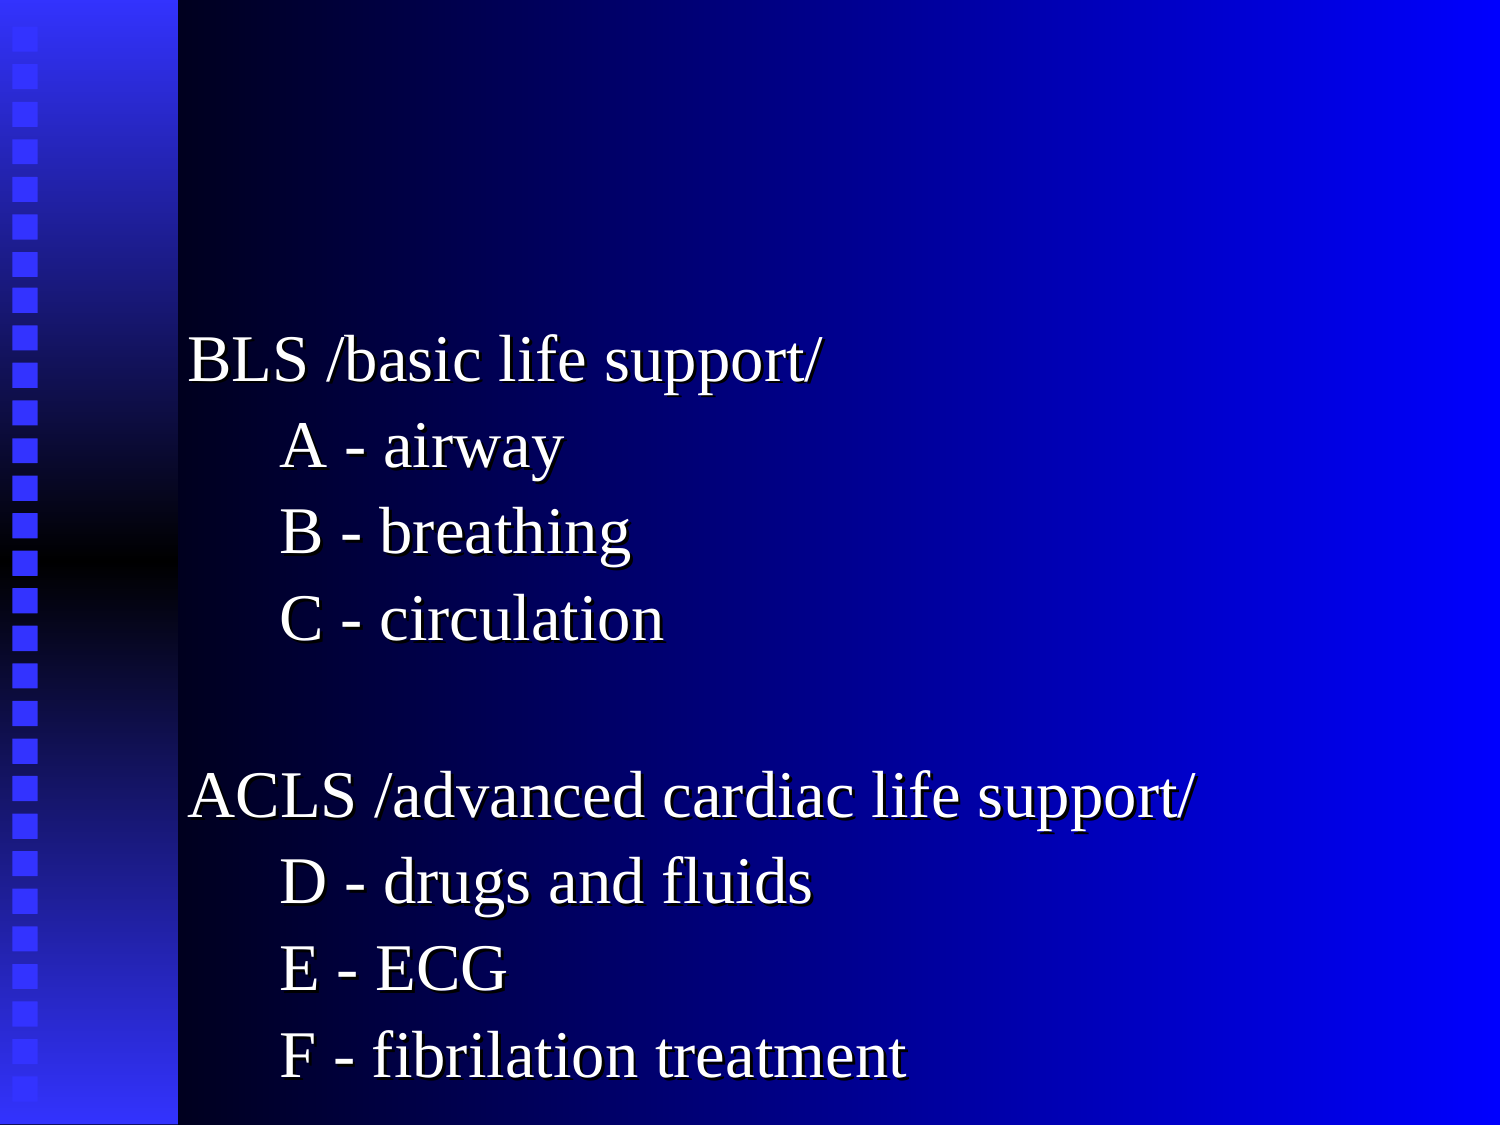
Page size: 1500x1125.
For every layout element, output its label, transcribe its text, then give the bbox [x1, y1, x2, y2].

list BLS /basic life support/ A - airway B - breathing C - circulation ACLS /advanced cardiac life support/ D - drugs and fluids E - ECG F - fibrilation treatment [187, 324, 1463, 1125]
